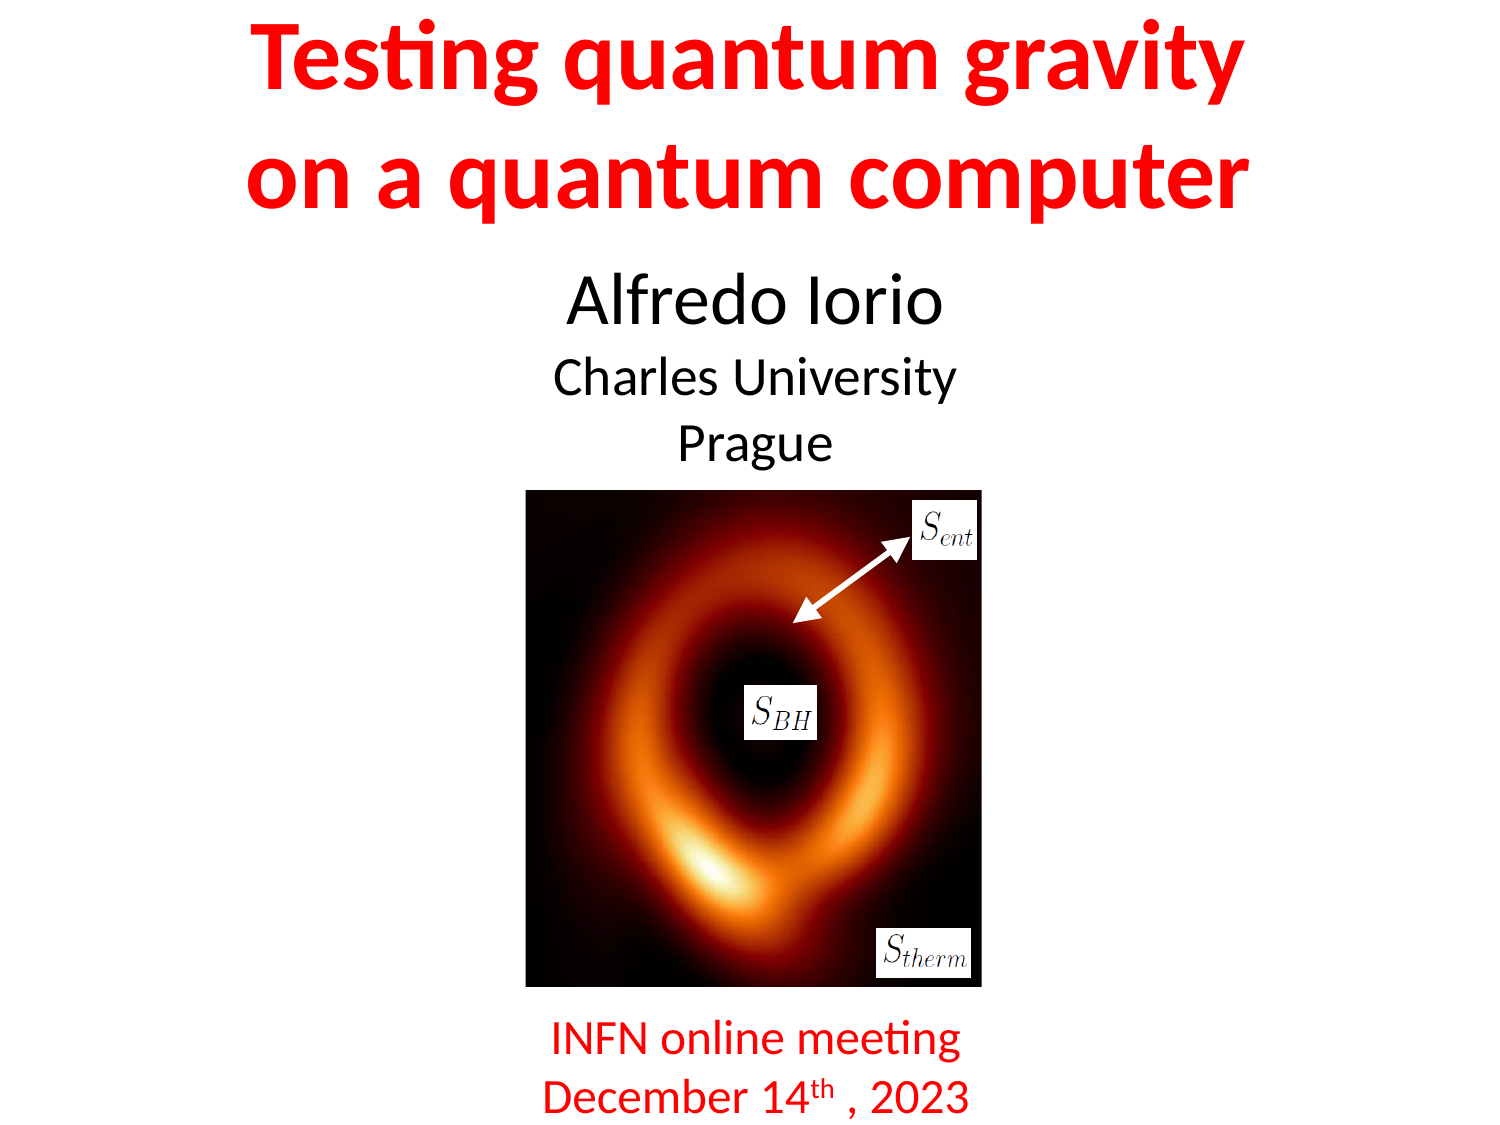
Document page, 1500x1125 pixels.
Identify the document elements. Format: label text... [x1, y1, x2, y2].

title Testing quantum gravity on a quantum computer [30, 0, 1468, 219]
picture [525, 490, 982, 987]
subtitle Alfredo Iorio Charles University Prague INFN online meeting December 14th , 2023 [11, 243, 1500, 1125]
